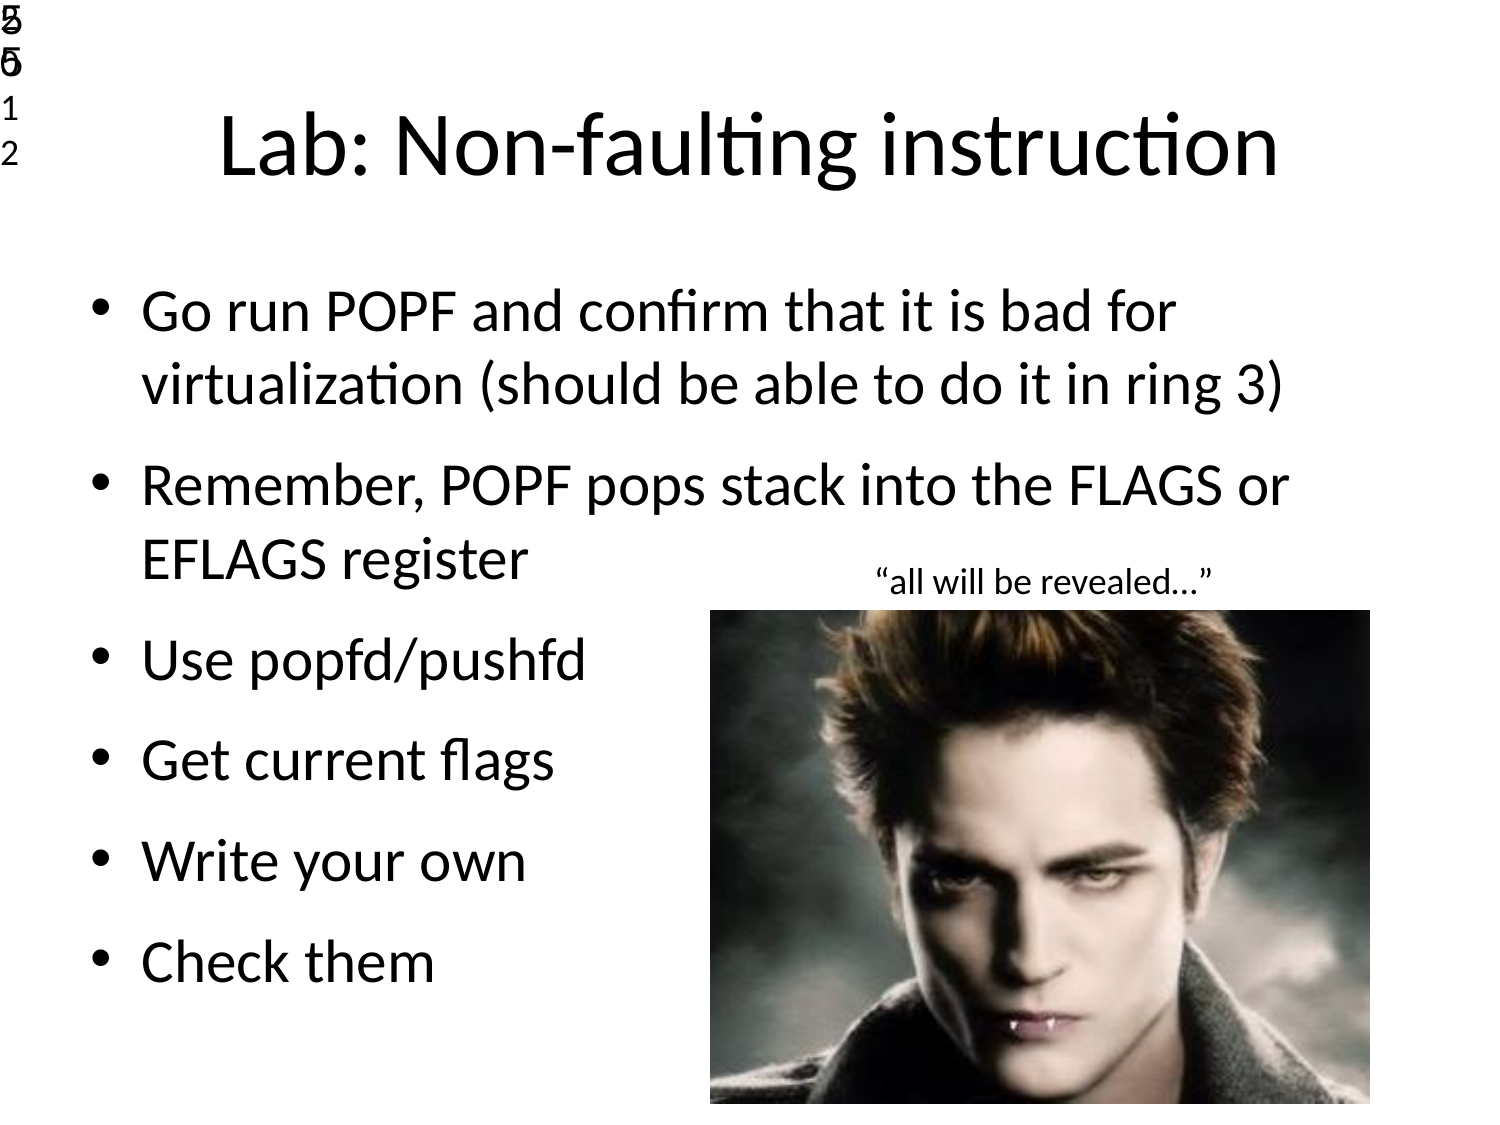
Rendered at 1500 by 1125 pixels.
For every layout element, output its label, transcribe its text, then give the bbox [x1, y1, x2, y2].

title Lab: Non-faulting instruction [75, 45, 1425, 233]
text_box “all will be revealed…” [858, 549, 1229, 610]
list Go run POPF and confirm that it is bad for virtualization (should be able to do it in ring 3) Remember, POPF pops stack into the FLAGS or EFLAGS register Use popfd/pushfd Get current flags Write your own Check them [75, 262, 1425, 1005]
picture [710, 610, 1370, 1104]
